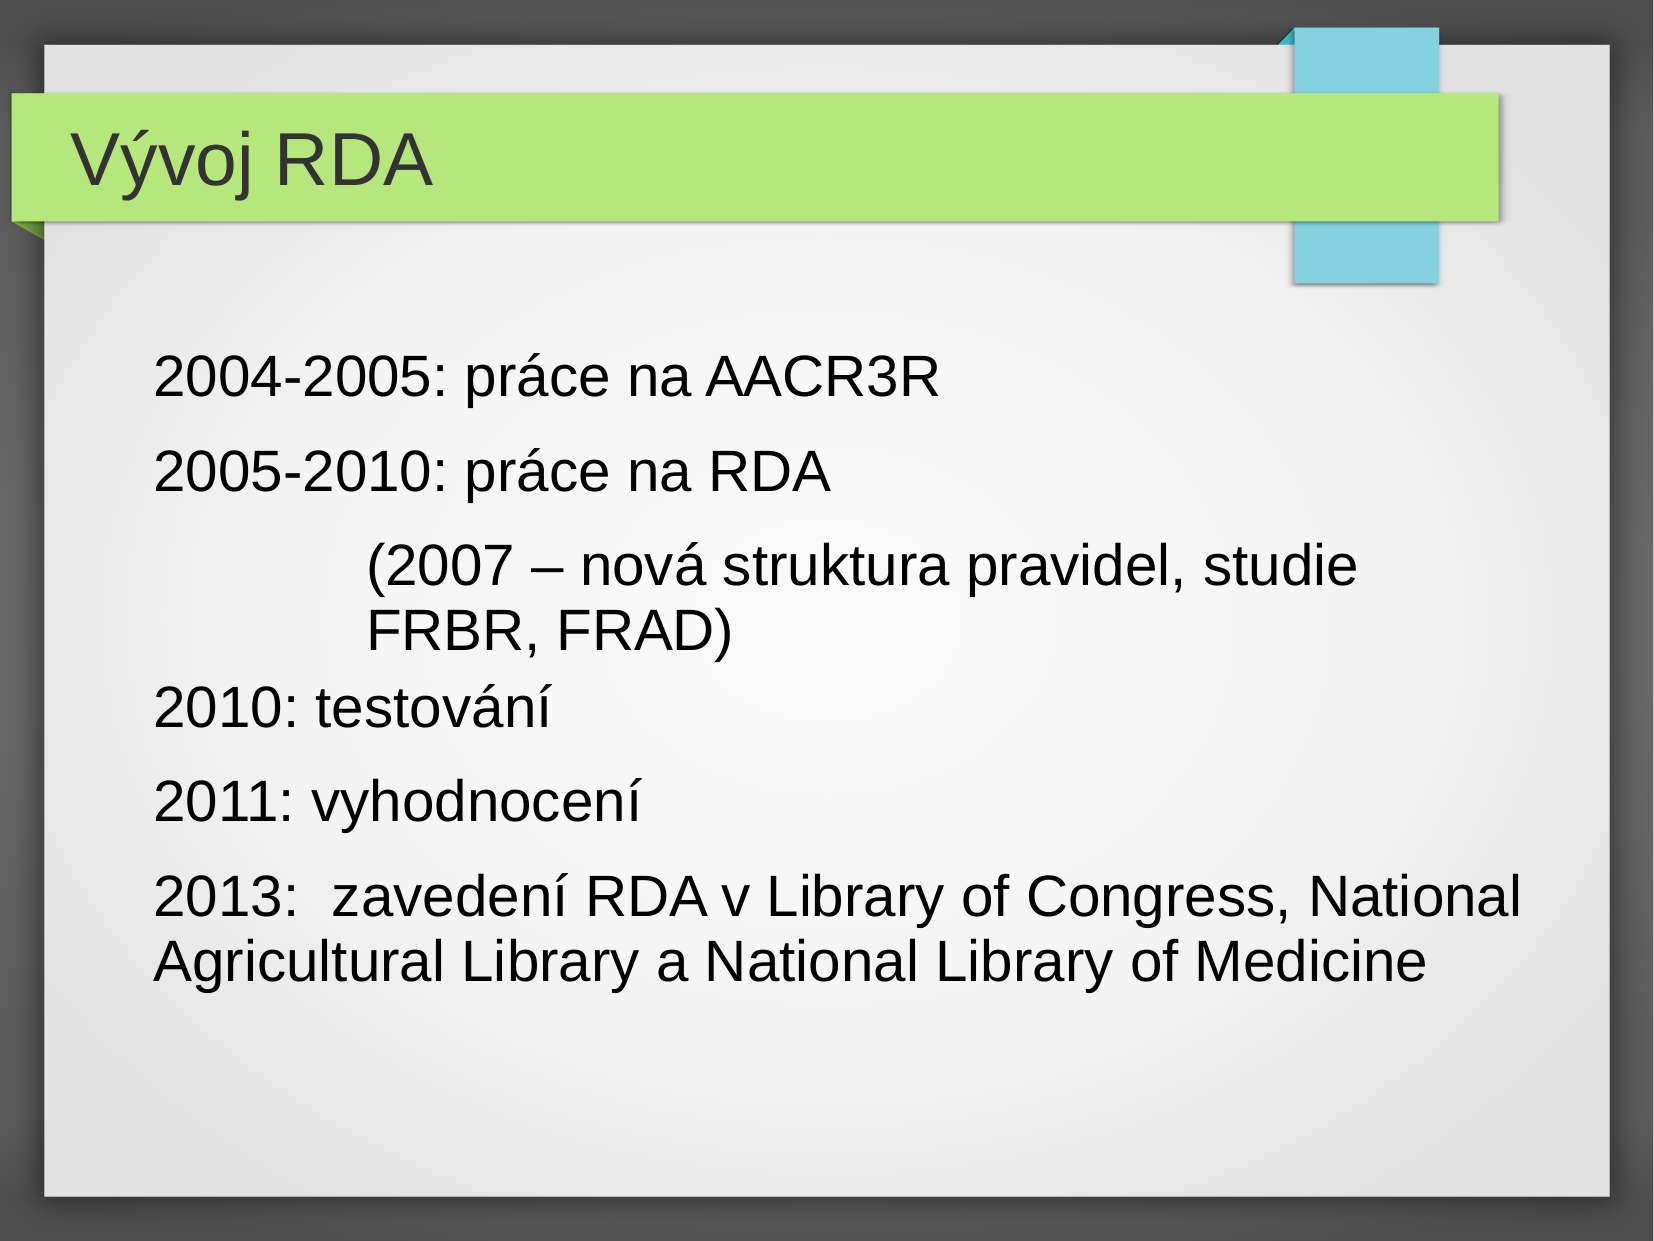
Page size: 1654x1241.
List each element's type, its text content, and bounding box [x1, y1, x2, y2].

title Vývoj RDA [70, 106, 1229, 213]
picture [0, 0, 1654, 1241]
list 2004-2005: práce na AACR3R 2005-2010: práce na RDA (2007 – nová struktura pravidel, studie FRBR, FRAD) 2010: testování 2011: vyhodnocení 2013: zavedení RDA v Library of Congress, National Agricultural Library a National Library of Medicine [82, 343, 1538, 1063]
